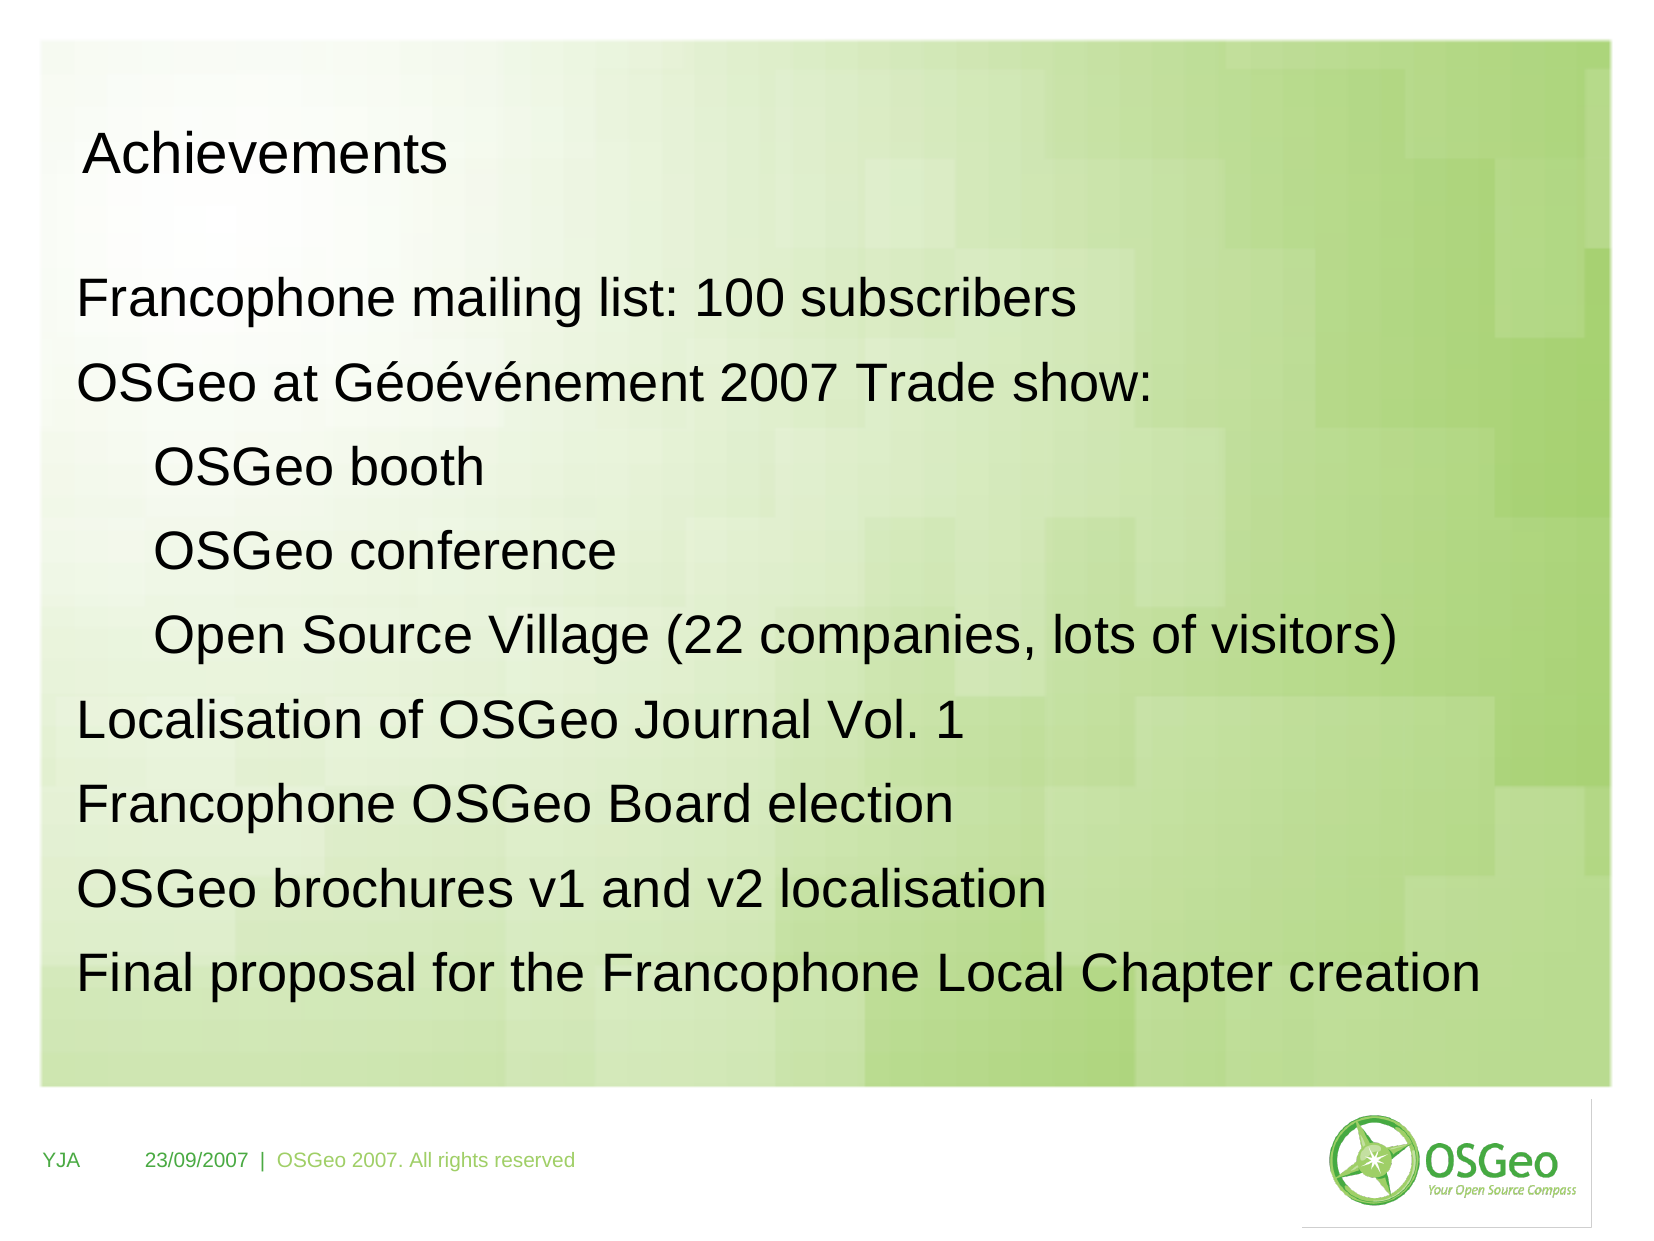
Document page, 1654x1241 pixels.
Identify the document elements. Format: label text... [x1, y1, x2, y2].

list Francophone mailing list: 100 subscribers OSGeo at Géoévénement 2007 Trade show: OSGeo booth OSGeo conference Open Source Village (22 companies, lots of visitors) Localisation of OSGeo Journal Vol. 1 Francophone OSGeo Board election OSGeo brochures v1 and v2 localisation Final proposal for the Francophone Local Chapter creation [59, 267, 1625, 1111]
title Achievements [82, 49, 1571, 257]
picture [0, 1, 1654, 1239]
